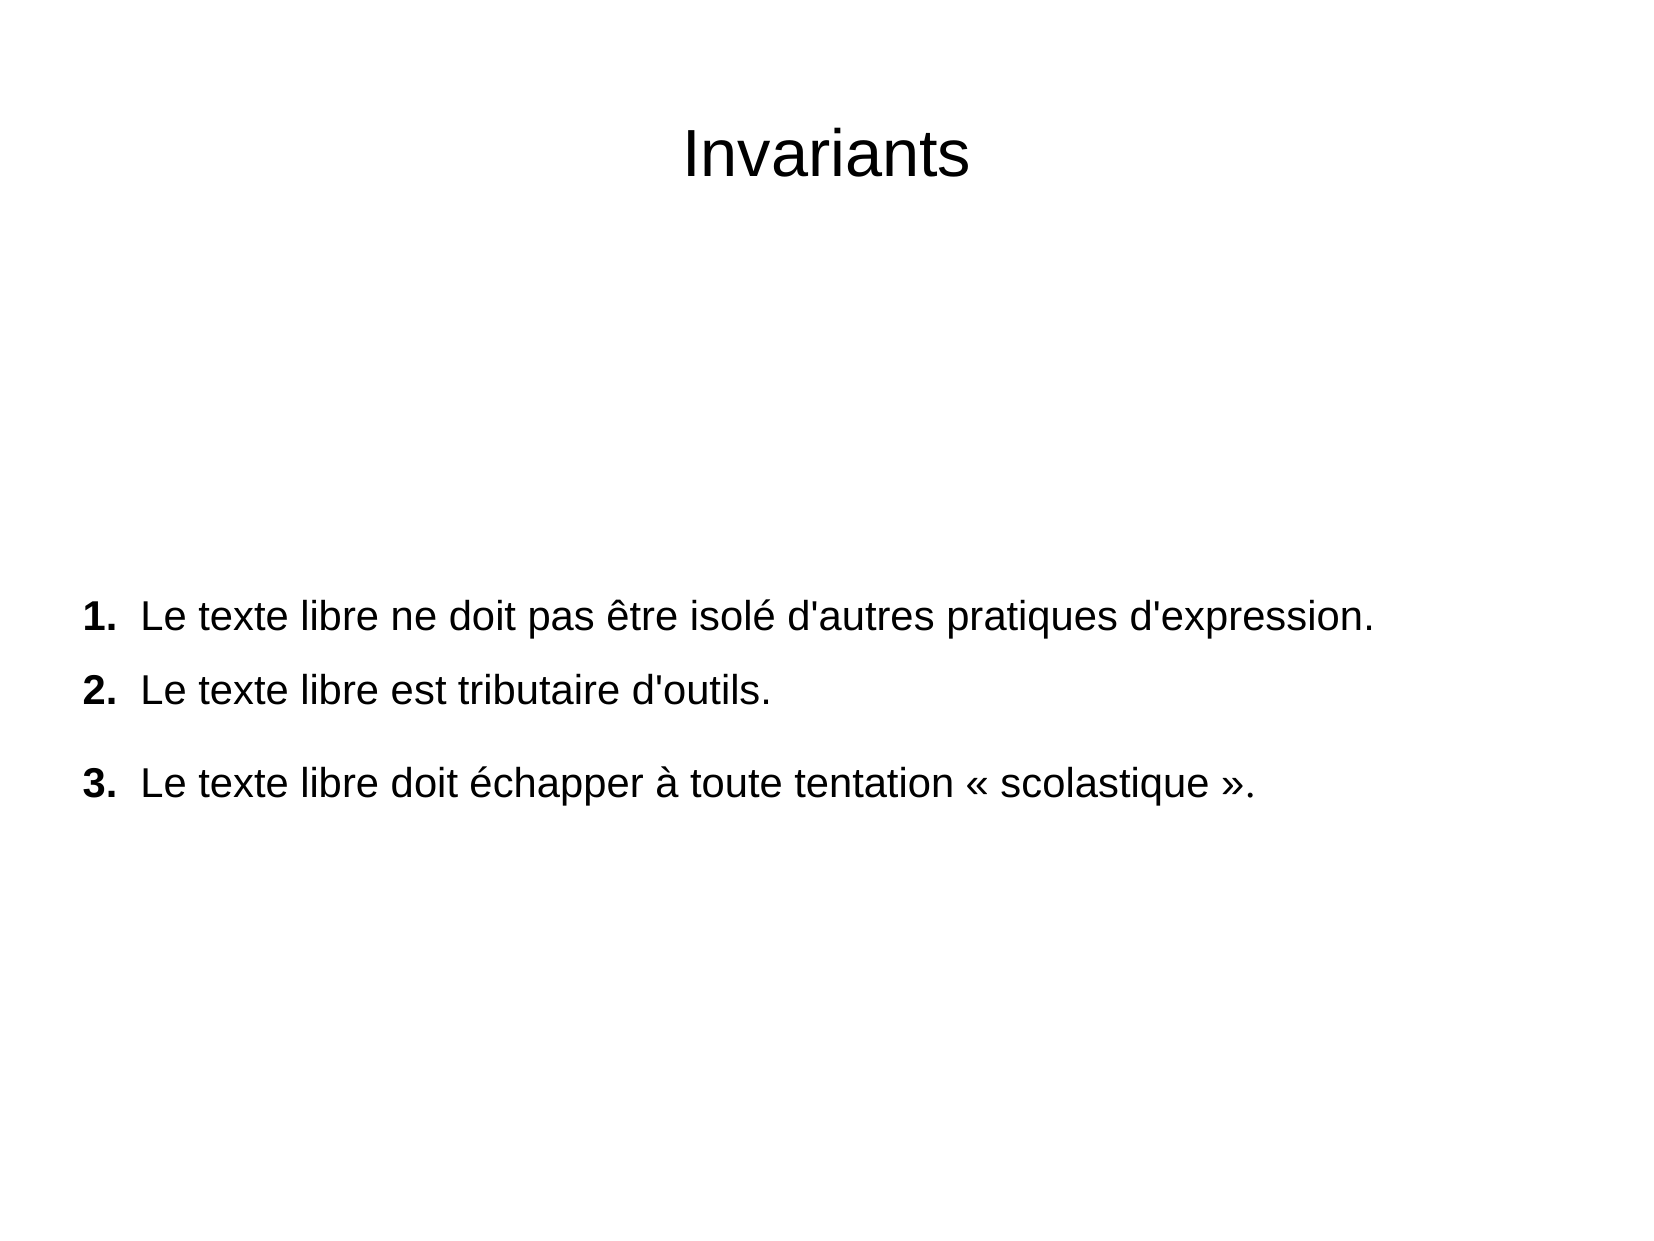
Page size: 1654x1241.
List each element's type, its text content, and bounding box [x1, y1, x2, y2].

title Invariants [82, 49, 1571, 257]
subtitle 1. Le texte libre ne doit pas être isolé d'autres pratiques d'expression. 2. Le texte libre est tributaire d'outils. 3. Le texte libre doit échapper à toute tentation « scolastique ». [82, 290, 1571, 1109]
